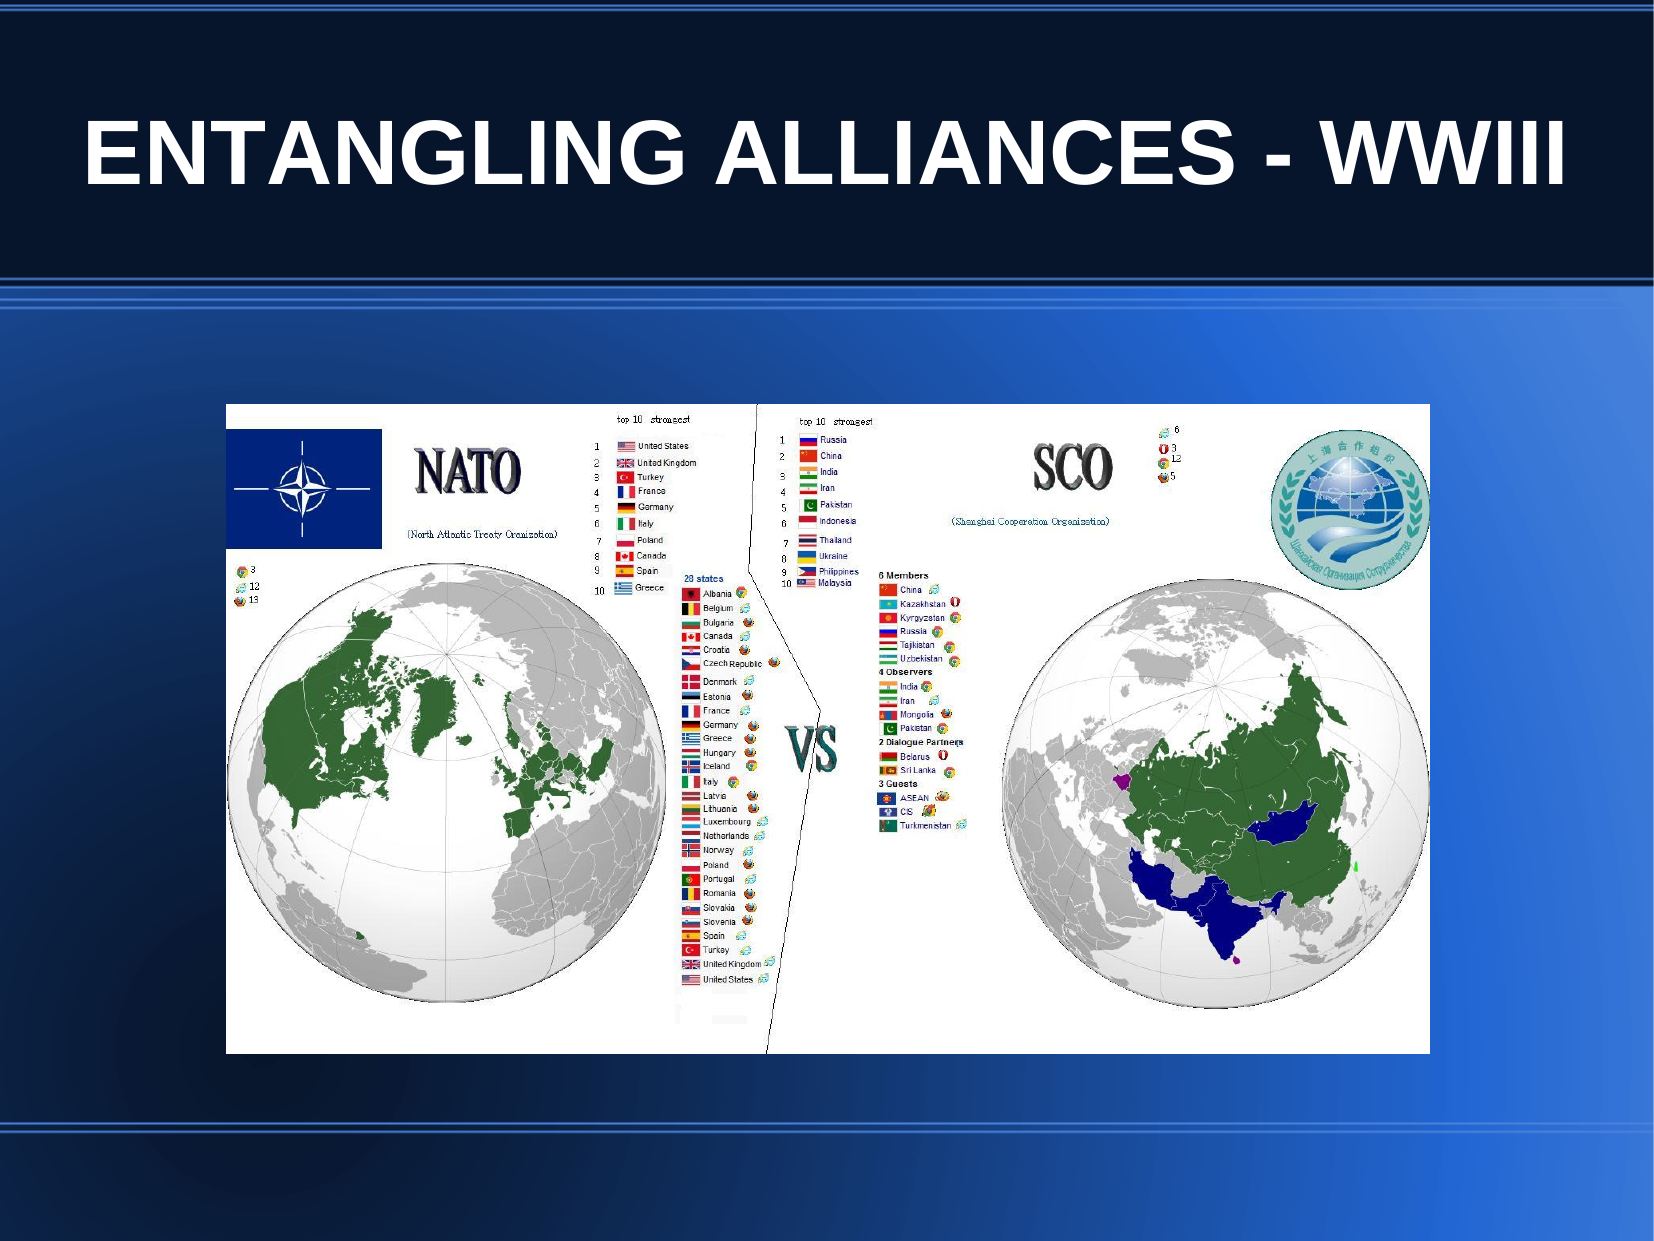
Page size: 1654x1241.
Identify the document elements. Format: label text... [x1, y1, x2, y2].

picture [0, 0, 1654, 1241]
title ENTANGLING ALLIANCES - WWIII [82, 49, 1571, 257]
